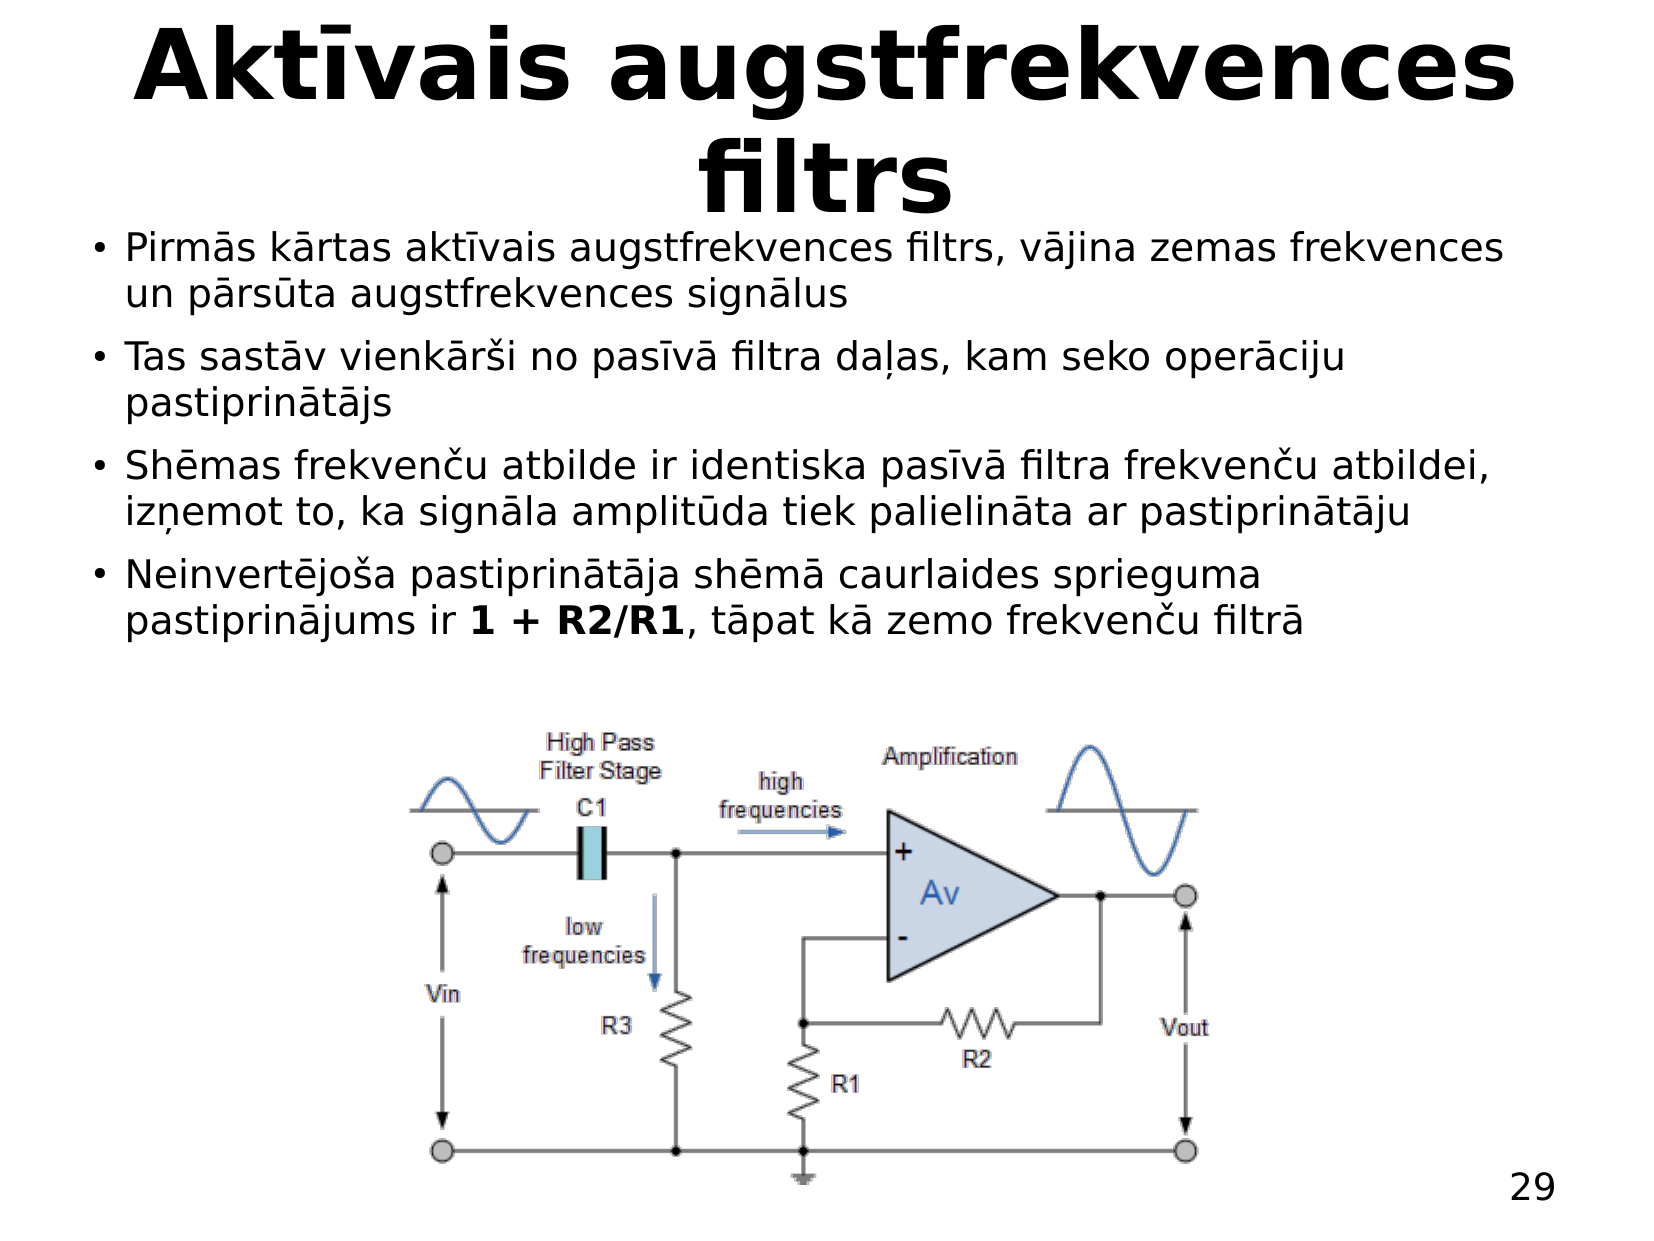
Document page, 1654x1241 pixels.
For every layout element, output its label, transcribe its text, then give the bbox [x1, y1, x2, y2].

list Pirmās kārtas aktīvais augstfrekvences filtrs, vājina zemas frekvences un pārsūta augstfrekvences signālus Tas sastāv vienkārši no pasīvā filtra daļas, kam seko operāciju pastiprinātājs Shēmas frekvenču atbilde ir identiska pasīvā filtra frekvenču atbildei, izņemot to, ka signāla amplitūda tiek palielināta ar pastiprinātāju Neinvertējoša pastiprinātāja shēmā caurlaides sprieguma pastiprinājums ir 1 + R2/R1, tāpat kā zemo frekvenču filtrā [82, 225, 1538, 683]
title Aktīvais augstfrekvences filtrs [82, 8, 1571, 236]
picture [409, 726, 1211, 1185]
